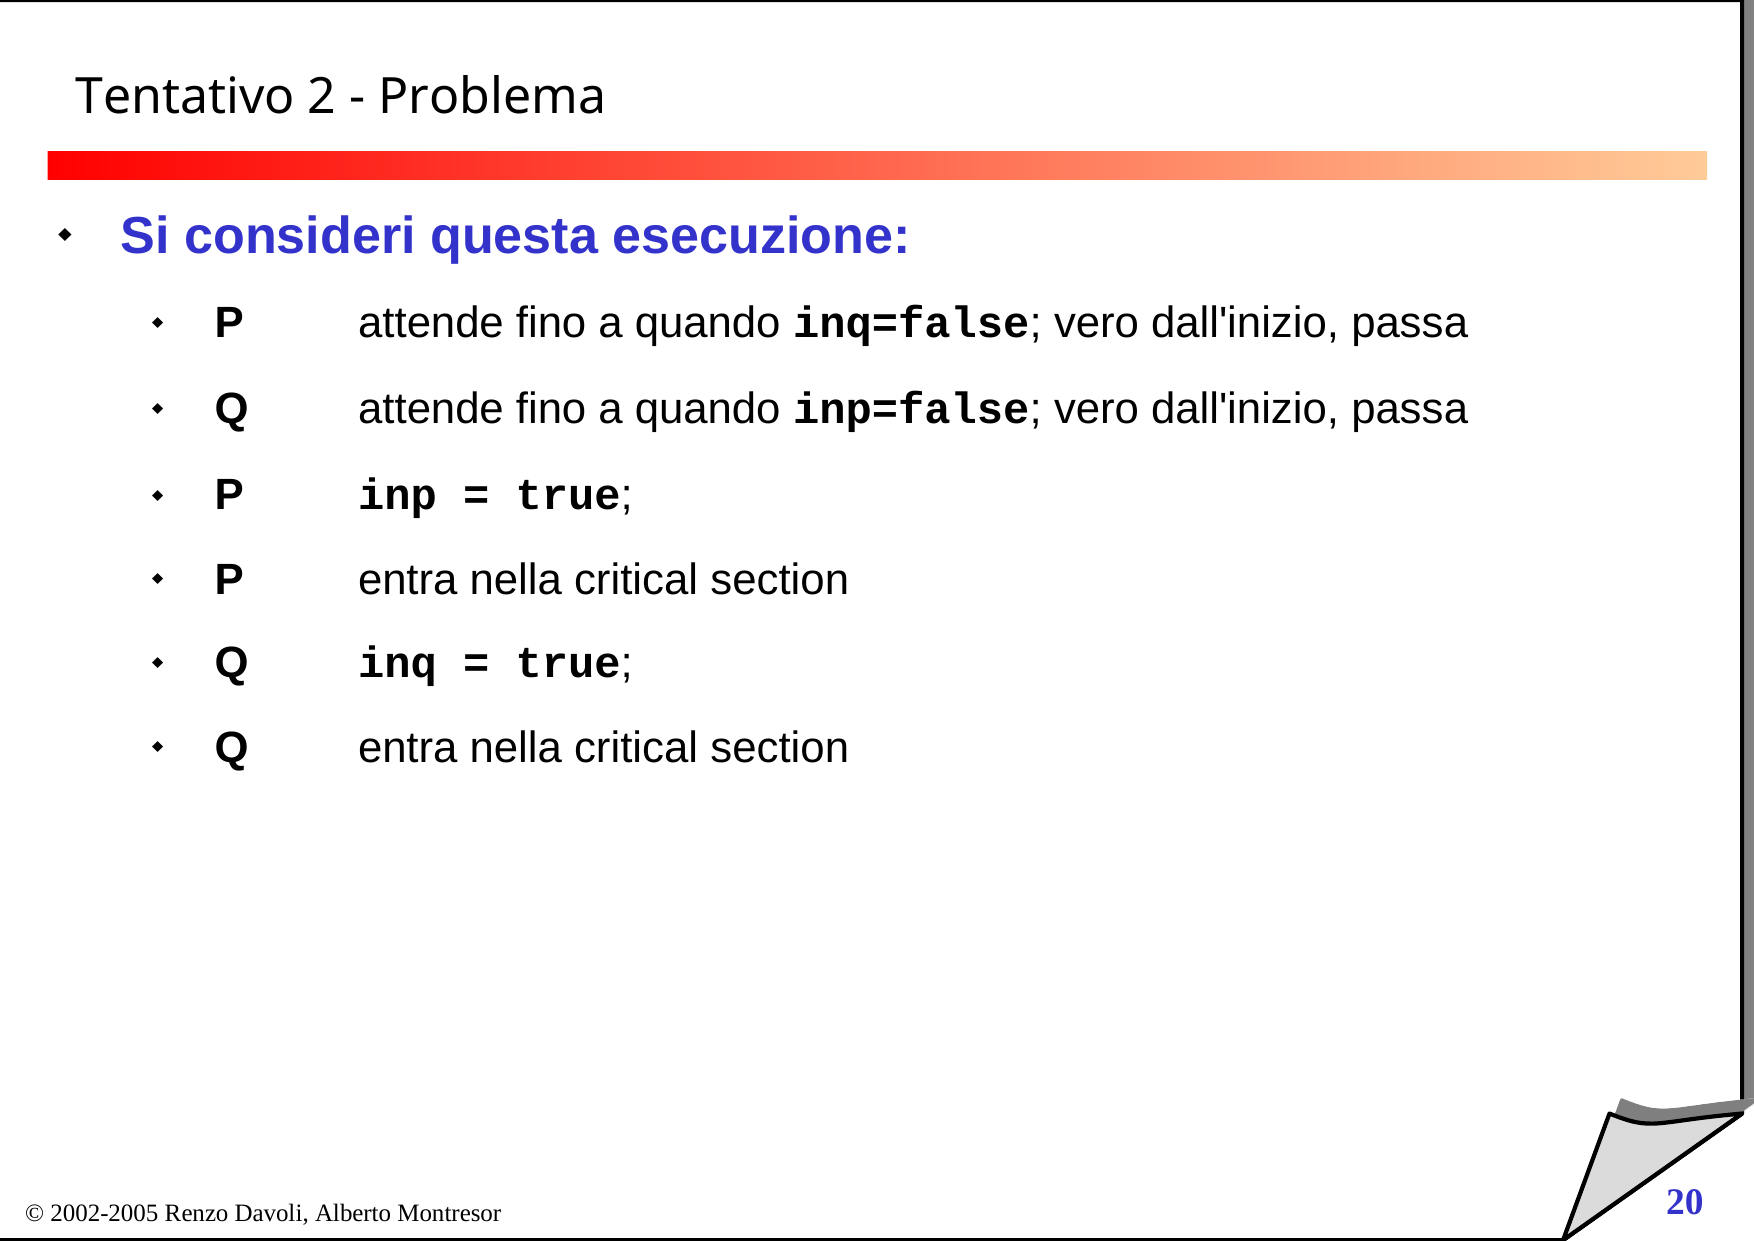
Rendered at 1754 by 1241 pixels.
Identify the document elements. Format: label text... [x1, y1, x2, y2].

list Si consideri questa esecuzione: P attende fino a quando inq=false; vero dall'inizio, passa Q attende fino a quando inp=false; vero dall'inizio, passa P inp = true; P entra nella critical section Q inq = true; Q entra nella critical section [58, 206, 1696, 1021]
title Tentativo 2 - Problema [39, 49, 1713, 144]
